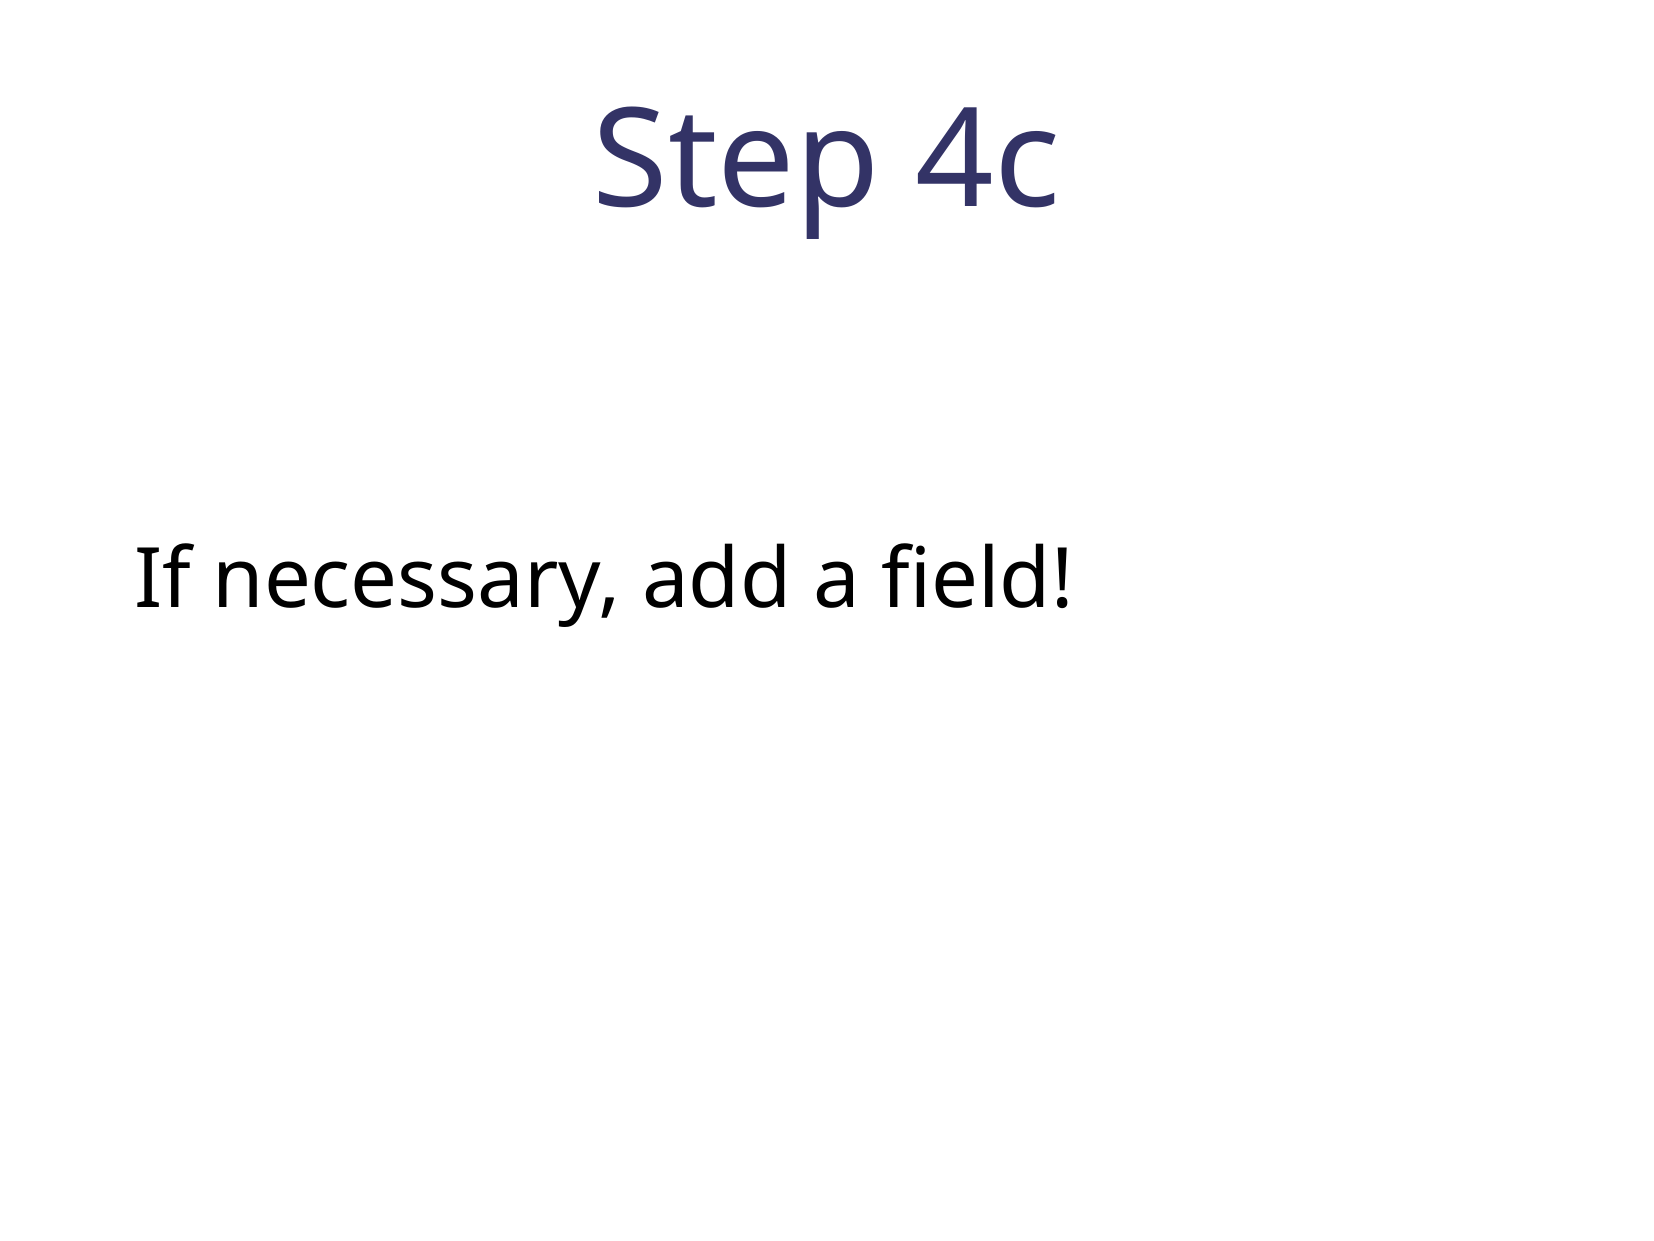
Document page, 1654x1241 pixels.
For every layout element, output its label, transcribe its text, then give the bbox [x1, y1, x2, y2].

title Step 4c [82, 56, 1571, 250]
subtitle If necessary, add a field! [112, 518, 1613, 1126]
